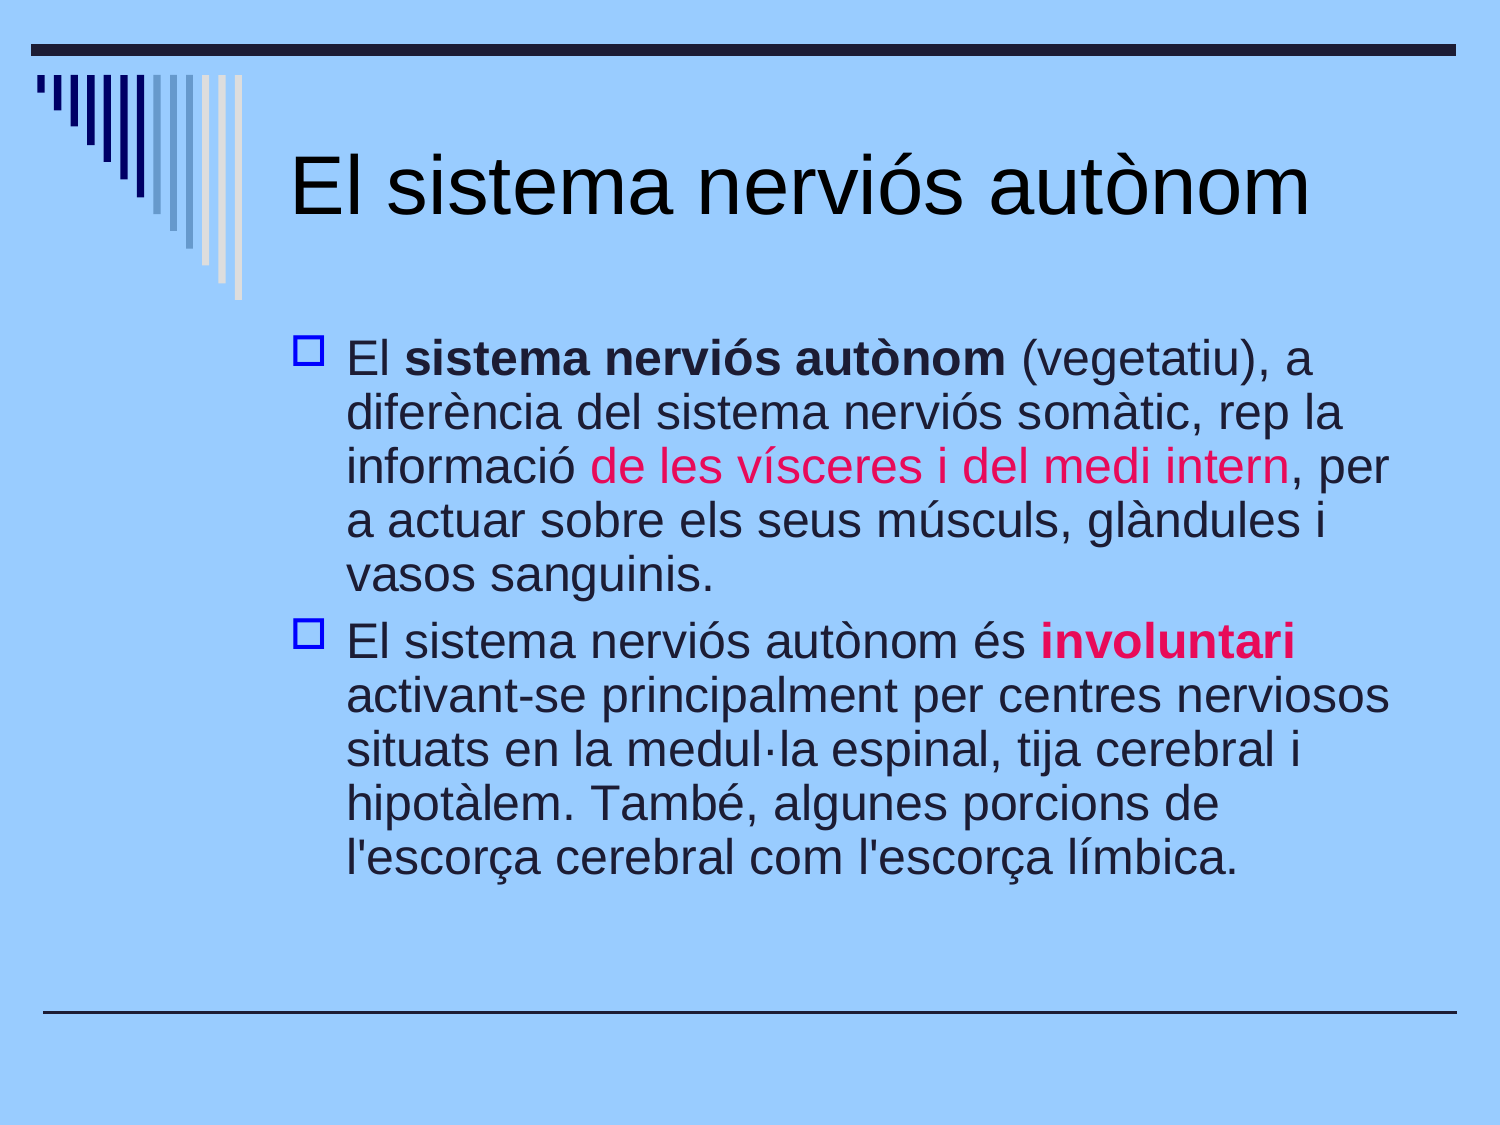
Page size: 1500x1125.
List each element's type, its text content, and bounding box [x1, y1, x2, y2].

title El sistema nerviós autònom [274, 75, 1425, 288]
list El sistema nerviós autònom (vegetatiu), a diferència del sistema nerviós somàtic, rep la informació de les vísceres i del medi intern, per a actuar sobre els seus músculs, glàndules i vasos sanguinis. El sistema nerviós autònom és involuntari activant-se principalment per centres nerviosos situats en la medul·la espinal, tija cerebral i hipotàlem. També, algunes porcions de l'escorça cerebral com l'escorça límbica. [274, 324, 1425, 1001]
